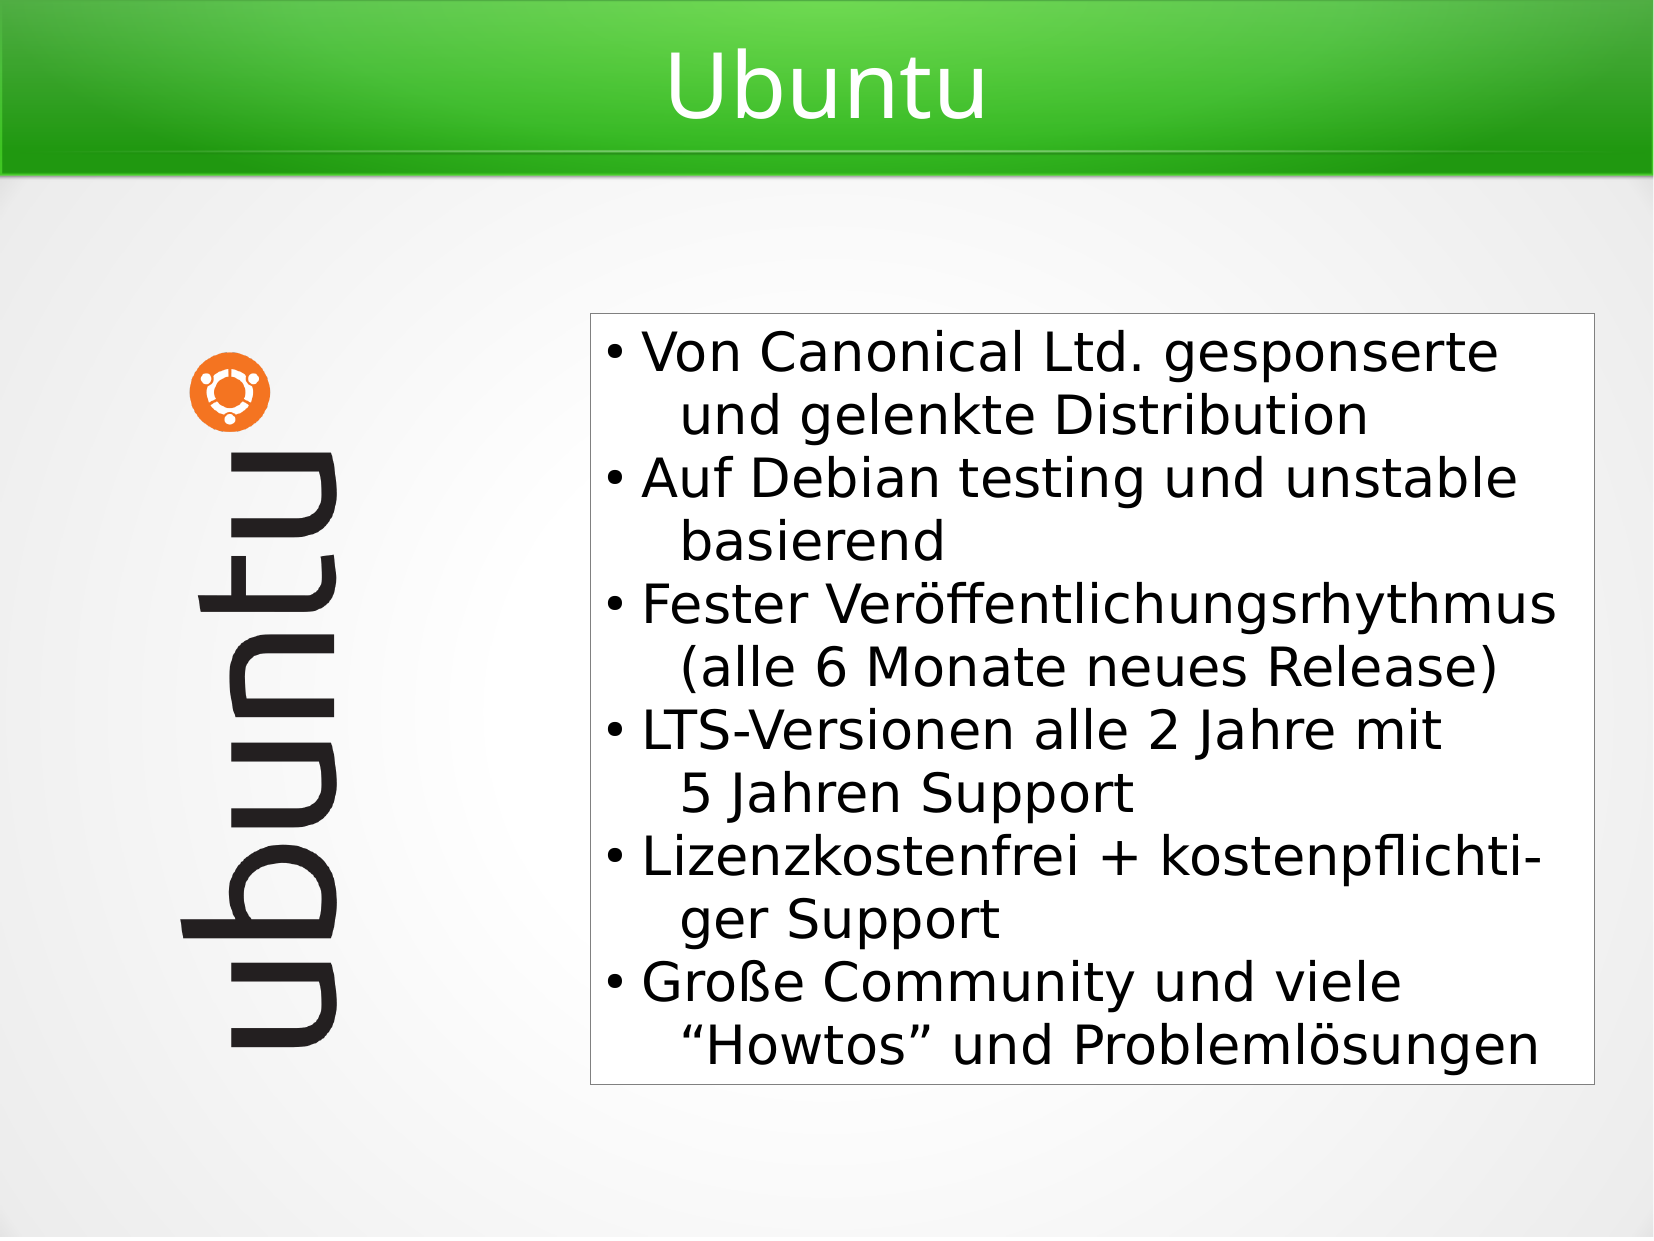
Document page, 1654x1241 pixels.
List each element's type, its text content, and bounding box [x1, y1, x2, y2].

title Ubuntu [82, 11, 1571, 154]
text_box Von Canonical Ltd. gesponserte und gelenkte Distribution Auf Debian testing und unstable basierend Fester Veröffentlichungsrhythmus (alle 6 Monate neues Release) LTS-Versionen alle 2 Jahre mit 5 Jahren Support Lizenzkostenfrei + kostenpflichti- ger Support Große Community und viele “Howtos” und Problemlösungen [590, 313, 1595, 1085]
picture [0, 0, 1654, 1237]
